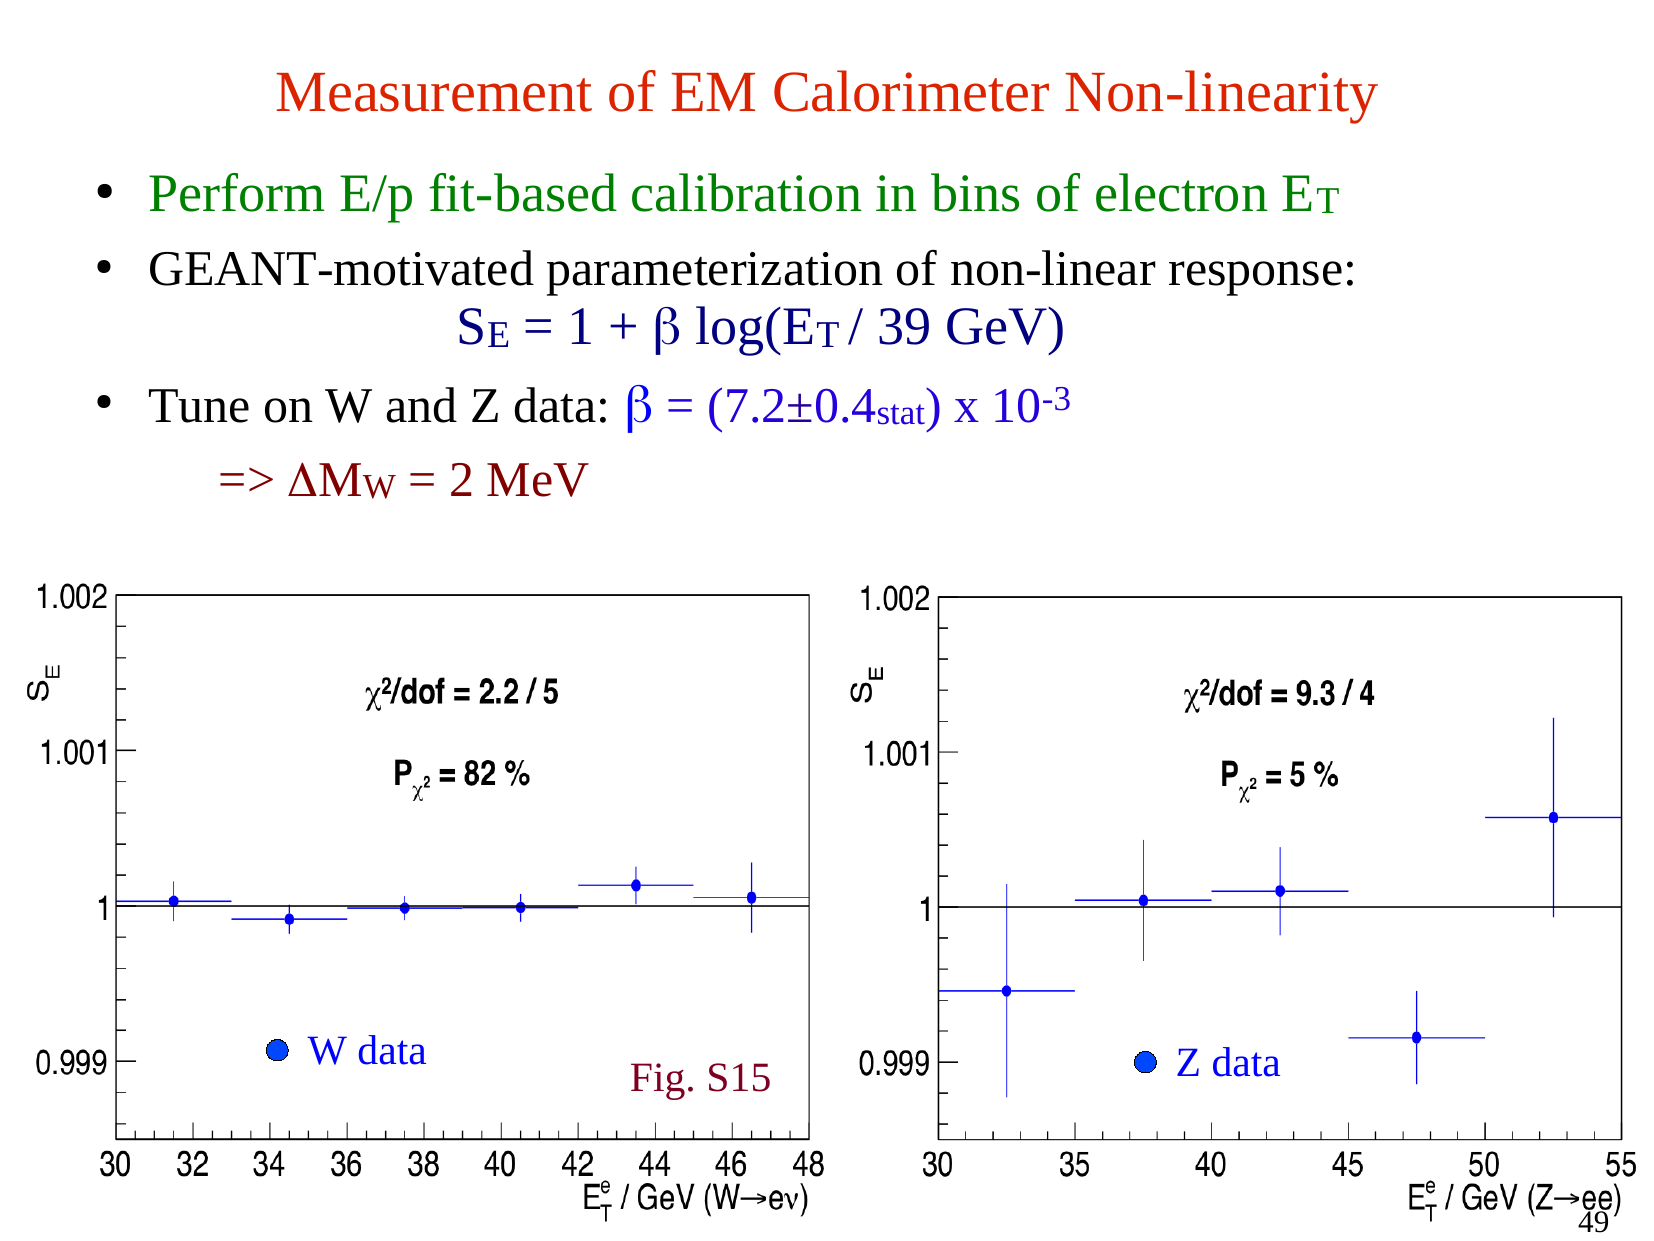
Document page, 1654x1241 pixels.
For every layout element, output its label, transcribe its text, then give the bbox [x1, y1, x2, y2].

text_box [266, 1039, 289, 1061]
title Measurement of EM Calorimeter Non-linearity [121, 37, 1534, 145]
text_box Fig. S15 [629, 1054, 772, 1101]
text_box [1134, 1051, 1157, 1073]
text_box W data [307, 1027, 427, 1087]
text_box <number> [1578, 1205, 1654, 1241]
list Perform E/p fit-based calibration in bins of electron ET GEANT-motivated parameterization of non-linear response: SE = 1 + β log(ET / 39 GeV) Tune on W and Z data: β = (7.2±0.4stat) x 10-3 => ΔMW = 2 MeV [77, 163, 1654, 550]
picture [0, 548, 1654, 1241]
text_box Z data [1175, 1039, 1281, 1099]
